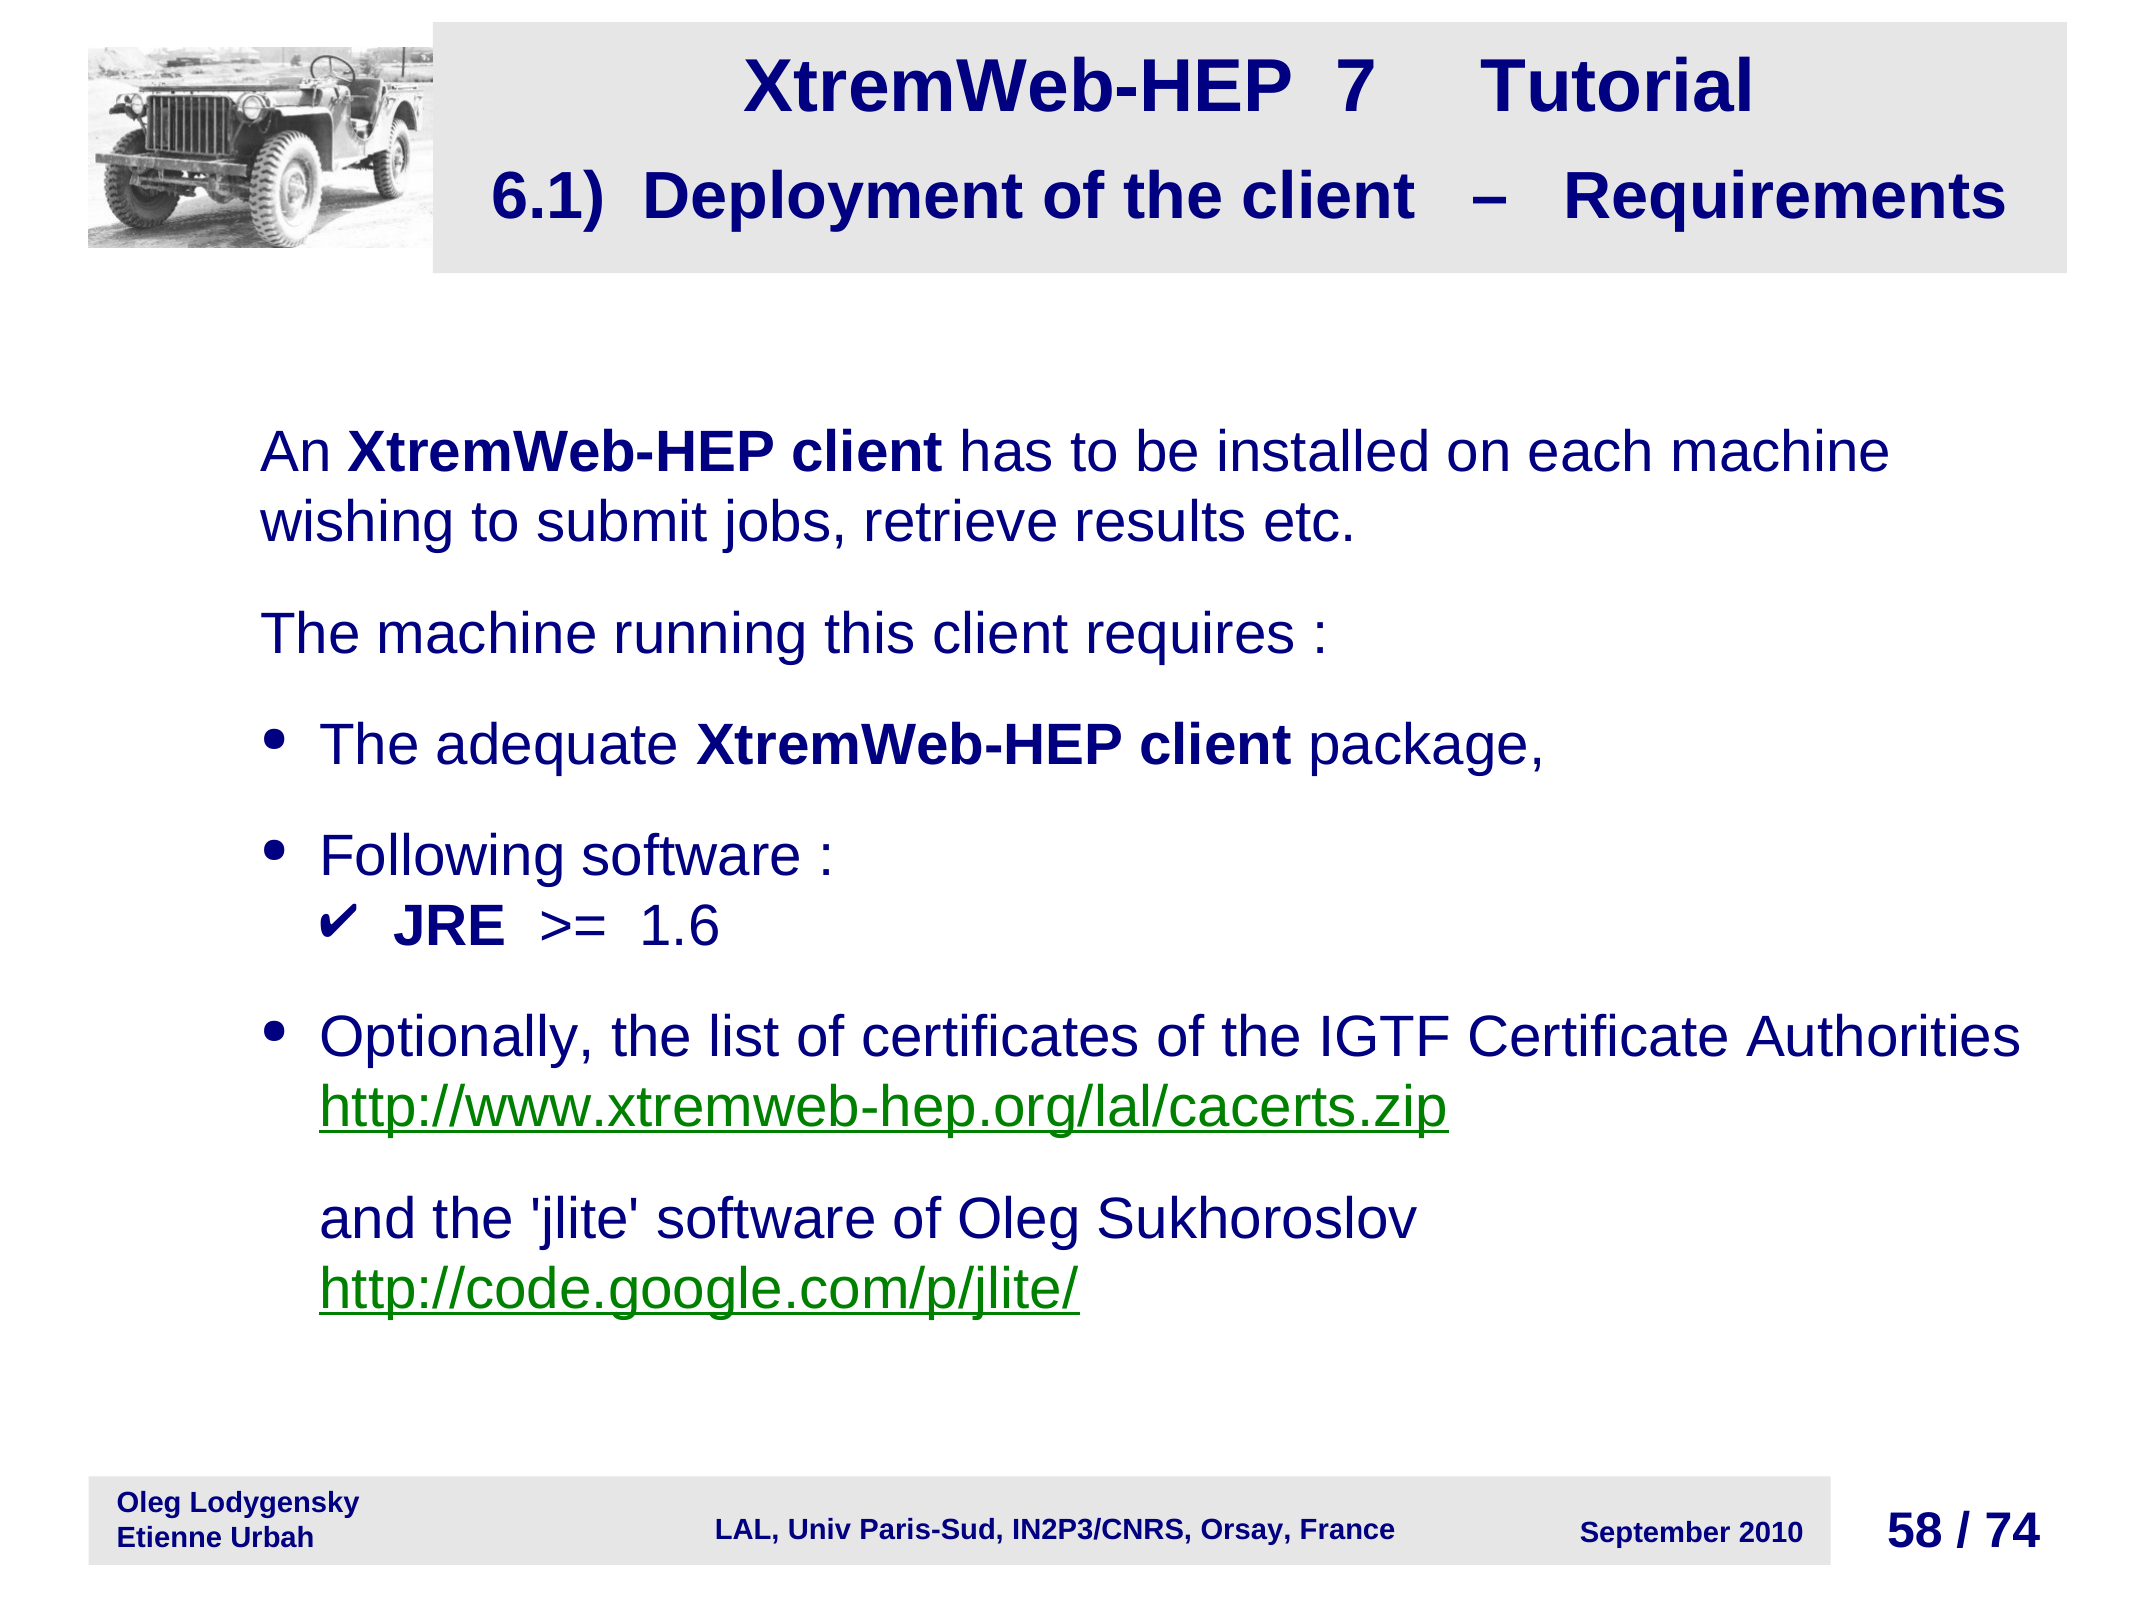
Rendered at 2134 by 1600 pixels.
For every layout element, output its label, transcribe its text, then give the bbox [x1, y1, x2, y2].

text_box An XtremWeb-HEP client has to be installed on each machine wishing to submit jobs, retrieve results etc. The machine running this client requires : The adequate XtremWeb-HEP client package, Following software : JRE >= 1.6 Optionally, the list of certificates of the IGTF Certificate Authorities http://www.xtremweb-hep.org/lal/cacerts.zip and the 'jlite' software of Oleg Sukhoroslov http://code.google.com/p/jlite/ [250, 413, 2053, 1344]
picture [88, 47, 433, 248]
title 6.1) Deployment of the client – Requirements [442, 118, 2067, 266]
